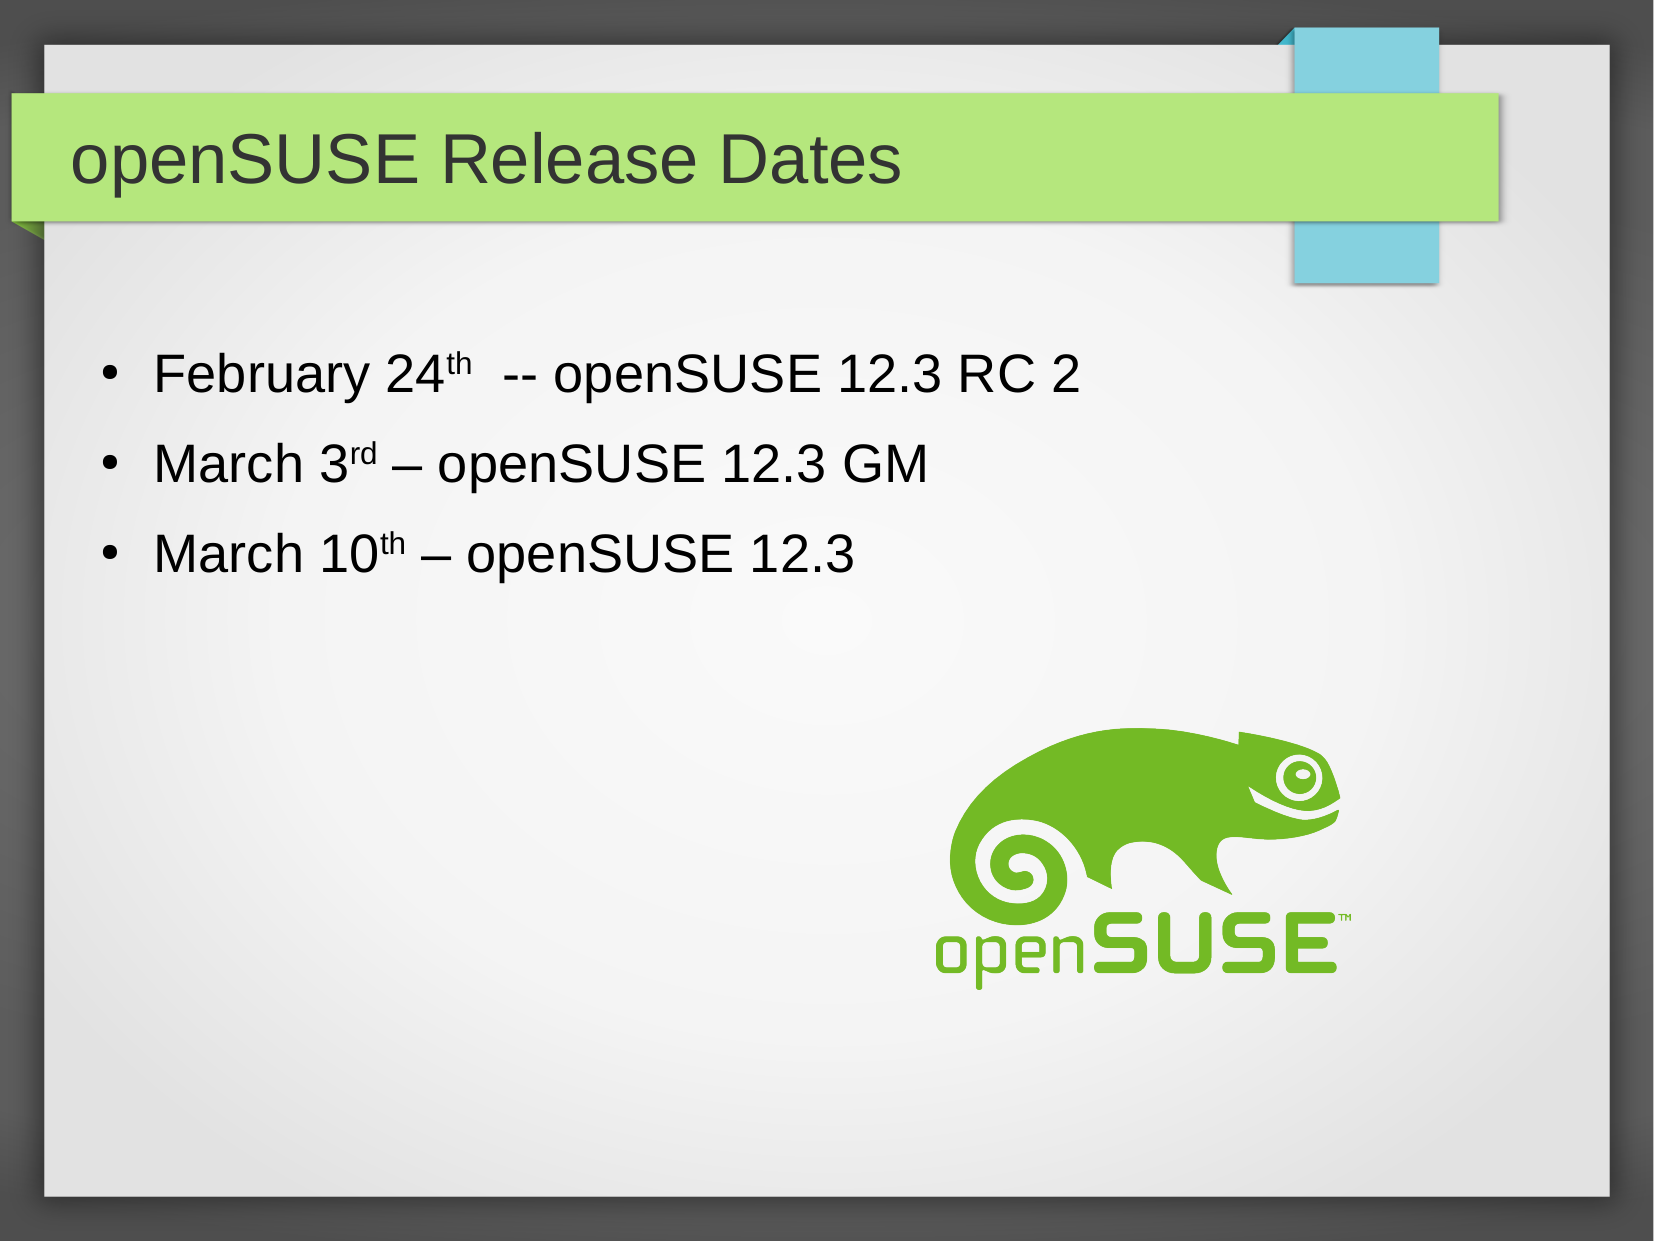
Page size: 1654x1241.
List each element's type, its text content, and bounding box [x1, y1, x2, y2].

picture [0, 0, 1654, 1241]
title openSUSE Release Dates [70, 106, 1229, 213]
list February 24th -- openSUSE 12.3 RC 2 March 3rd – openSUSE 12.3 GM March 10th – openSUSE 12.3 [82, 343, 1538, 1063]
